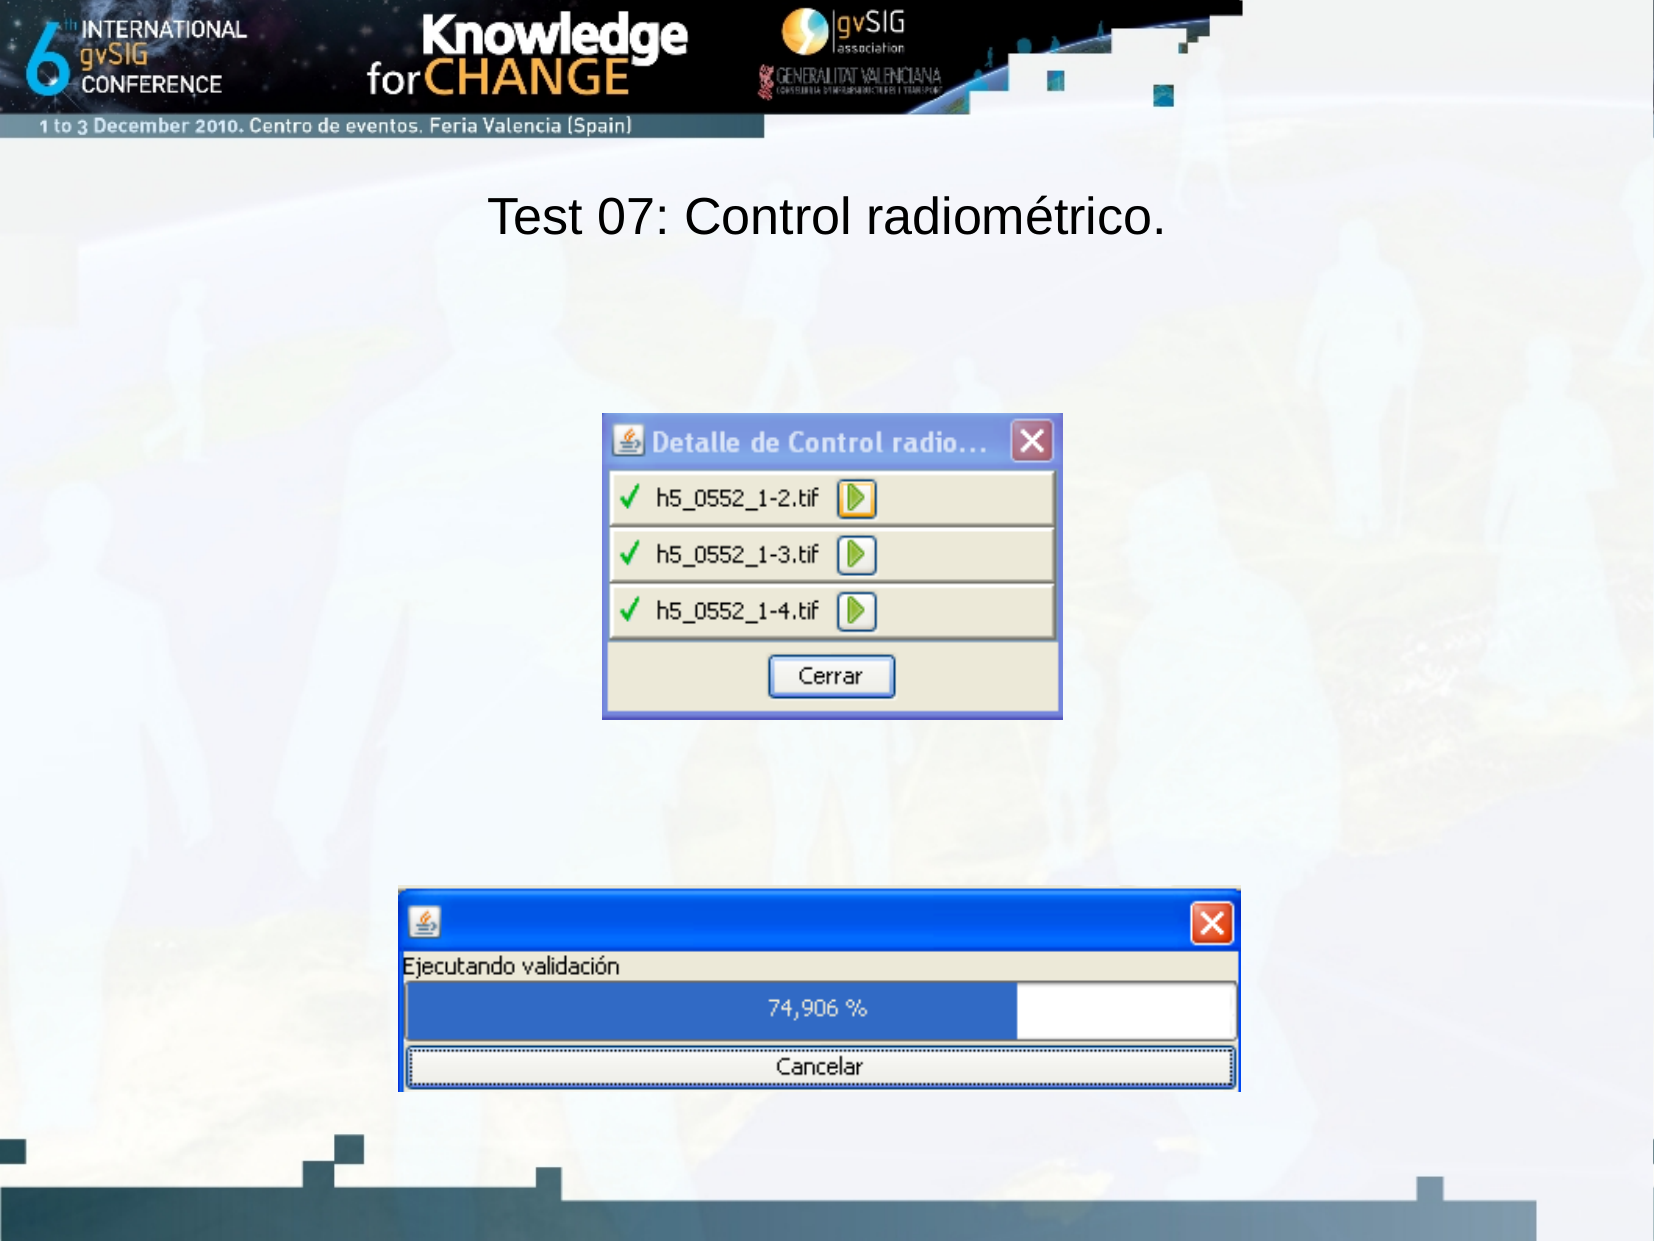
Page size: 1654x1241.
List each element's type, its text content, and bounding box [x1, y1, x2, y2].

title Test 07: Control radiométrico. [83, 177, 1572, 257]
picture [0, 0, 1654, 1241]
chart [82, 290, 1571, 1109]
